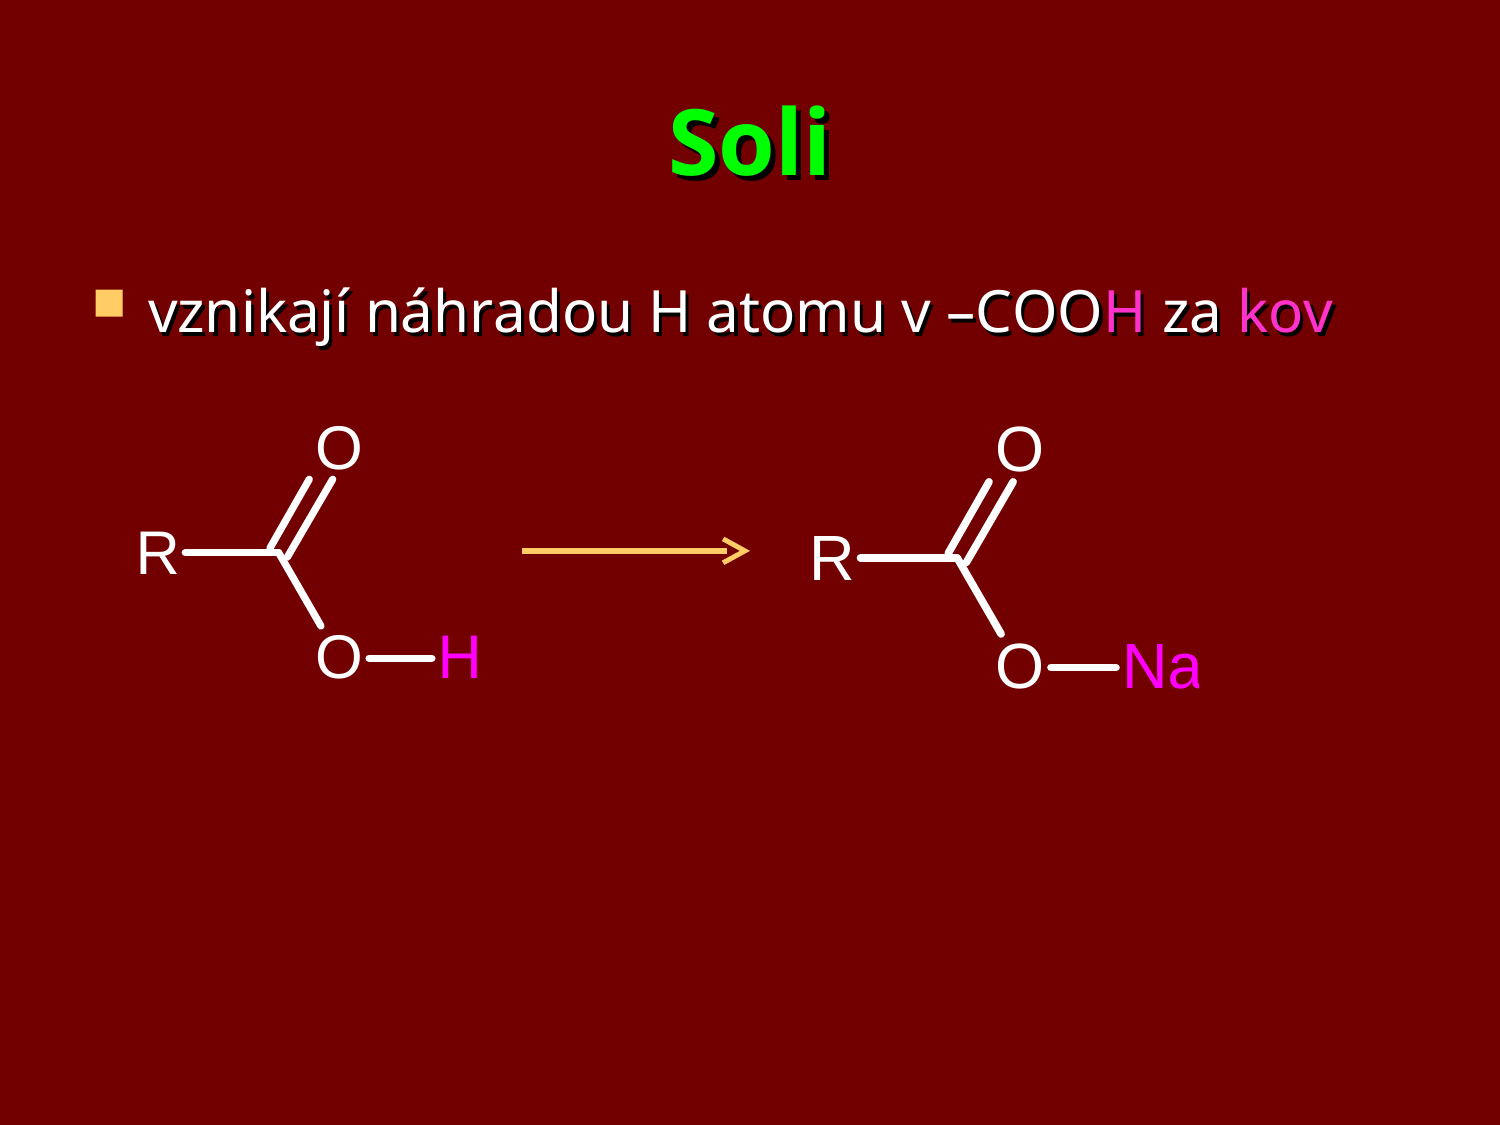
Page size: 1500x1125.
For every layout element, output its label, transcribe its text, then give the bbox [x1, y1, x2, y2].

list vznikají náhradou H atomu v –COOH za kov [76, 267, 1367, 1005]
title Soli [75, 45, 1426, 233]
text_box [135, 408, 479, 689]
chart [809, 408, 1199, 700]
